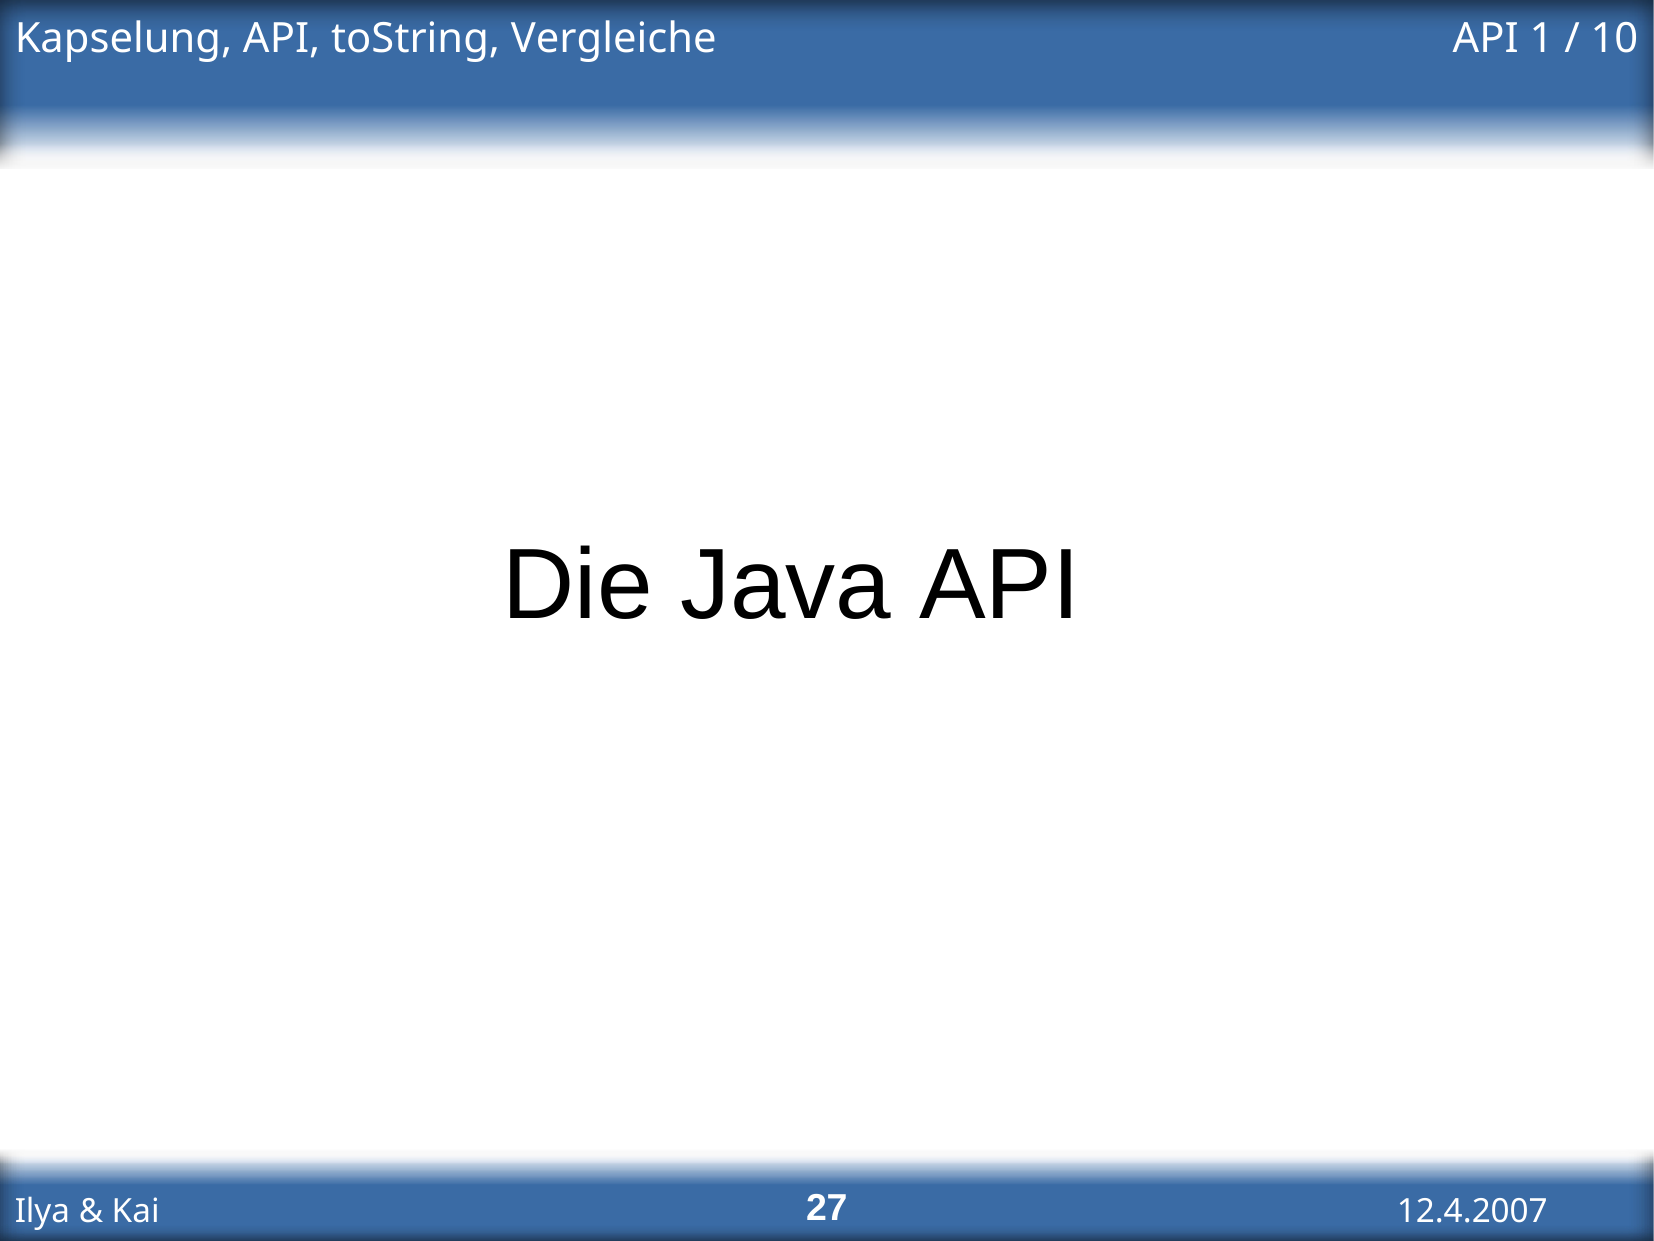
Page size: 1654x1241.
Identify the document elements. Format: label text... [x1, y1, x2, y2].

picture [0, 1149, 1654, 1241]
picture [0, 0, 1654, 169]
text_box API 1 / 10 [1226, 0, 1654, 73]
text_box Die Java API [488, 520, 1158, 661]
